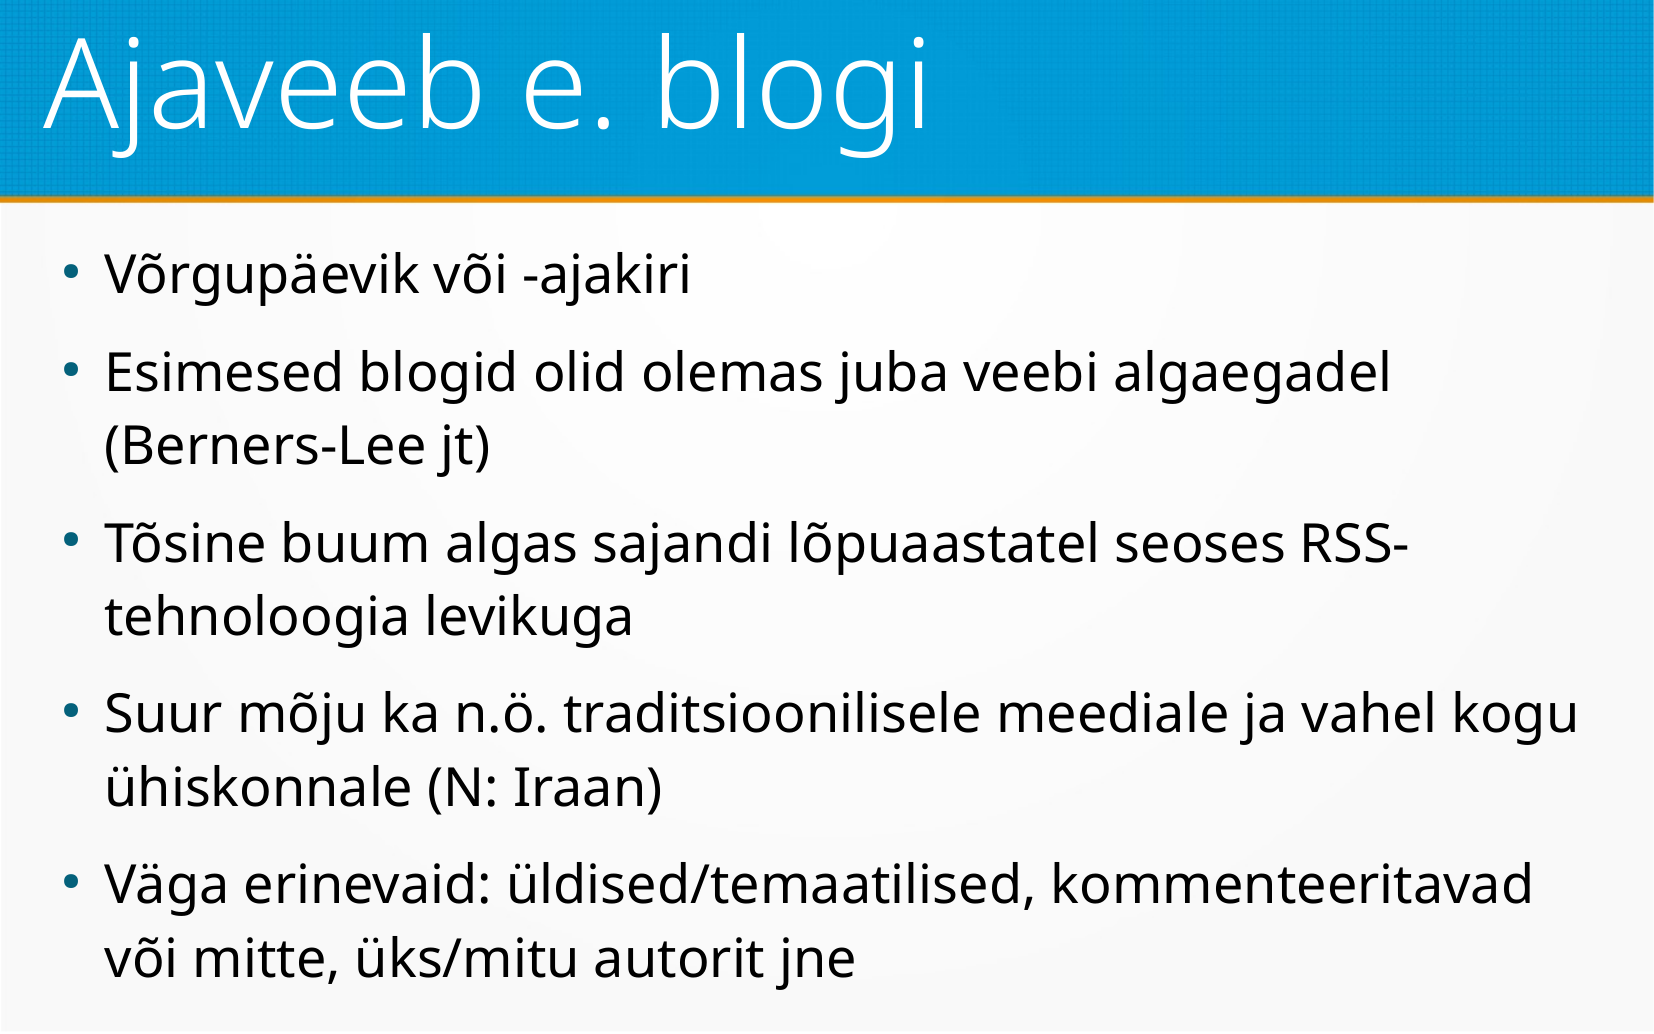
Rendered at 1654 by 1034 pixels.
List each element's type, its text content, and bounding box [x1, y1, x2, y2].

picture [0, 195, 1654, 1034]
list Võrgupäevik või -ajakiri Esimesed blogid olid olemas juba veebi algaegadel (Berners-Lee jt) Tõsine buum algas sajandi lõpuaastatel seoses RSS-tehnoloogia levikuga Suur mõju ka n.ö. traditsioonilisele meediale ja vahel kogu ühiskonnale (N: Iraan) Väga erinevaid: üldised/temaatilised, kommenteeritavad või mitte, üks/mitu autorit jne [47, 236, 1607, 1002]
title Ajaveeb e. blogi [43, 0, 1619, 166]
